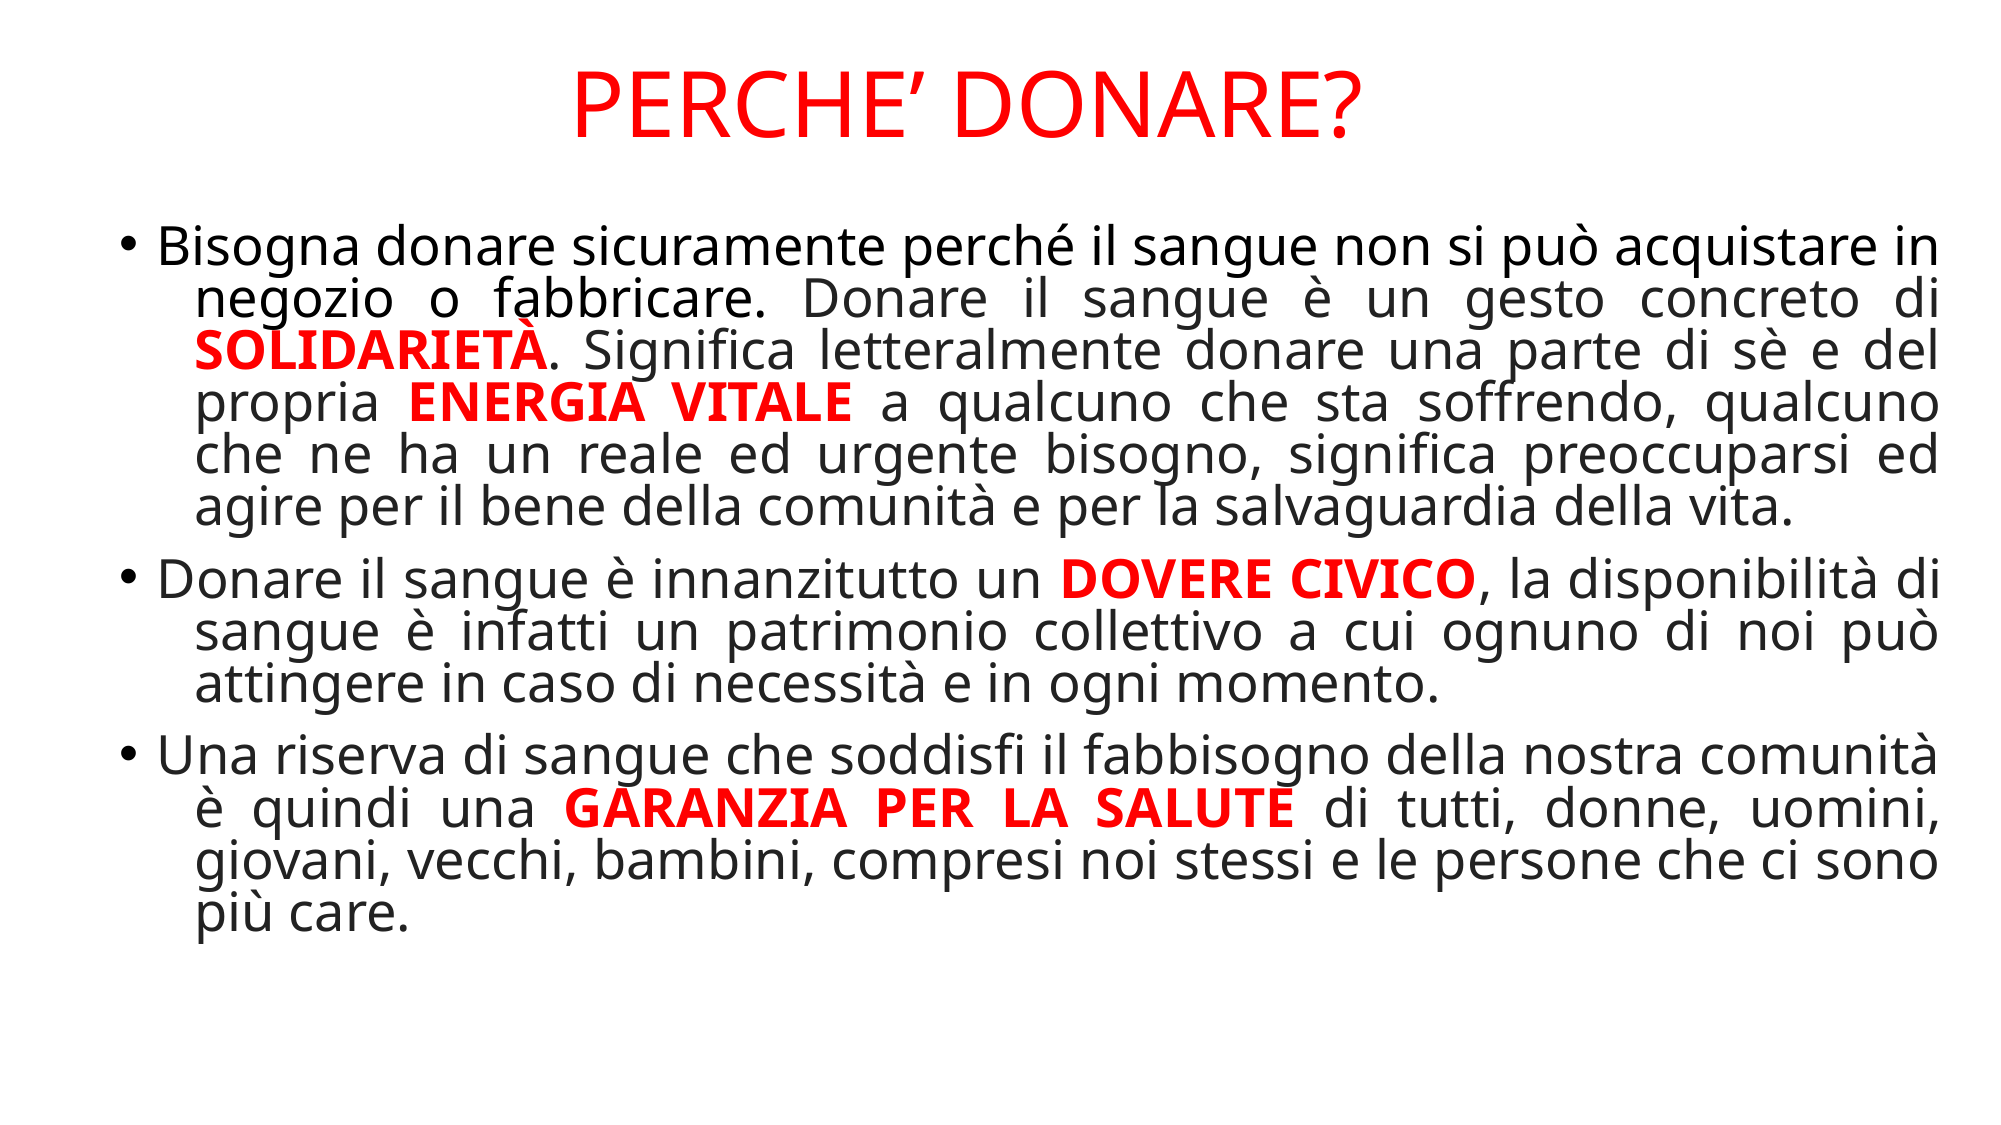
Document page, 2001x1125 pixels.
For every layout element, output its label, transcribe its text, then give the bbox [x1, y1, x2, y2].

title PERCHE’ DONARE? [104, 0, 1830, 216]
list Bisogna donare sicuramente perché il sangue non si può acquistare in negozio o fabbricare. Donare il sangue è un gesto concreto di SOLIDARIETÀ. Significa letteralmente donare una parte di sè e del propria ENERGIA VITALE a qualcuno che sta soffrendo, qualcuno che ne ha un reale ed urgente bisogno, significa preoccuparsi ed agire per il bene della comunità e per la salvaguardia della vita. Donare il sangue è innanzitutto un DOVERE CIVICO, la disponibilità di sangue è infatti un patrimonio collettivo a cui ognuno di noi può attingere in caso di necessità e in ogni momento. Una riserva di sangue che soddisfi il fabbisogno della nostra comunità è quindi una GARANZIA PER LA SALUTE di tutti, donne, uomini, giovani, vecchi, bambini, compresi noi stessi e le persone che ci sono più care. [104, 216, 1958, 1091]
